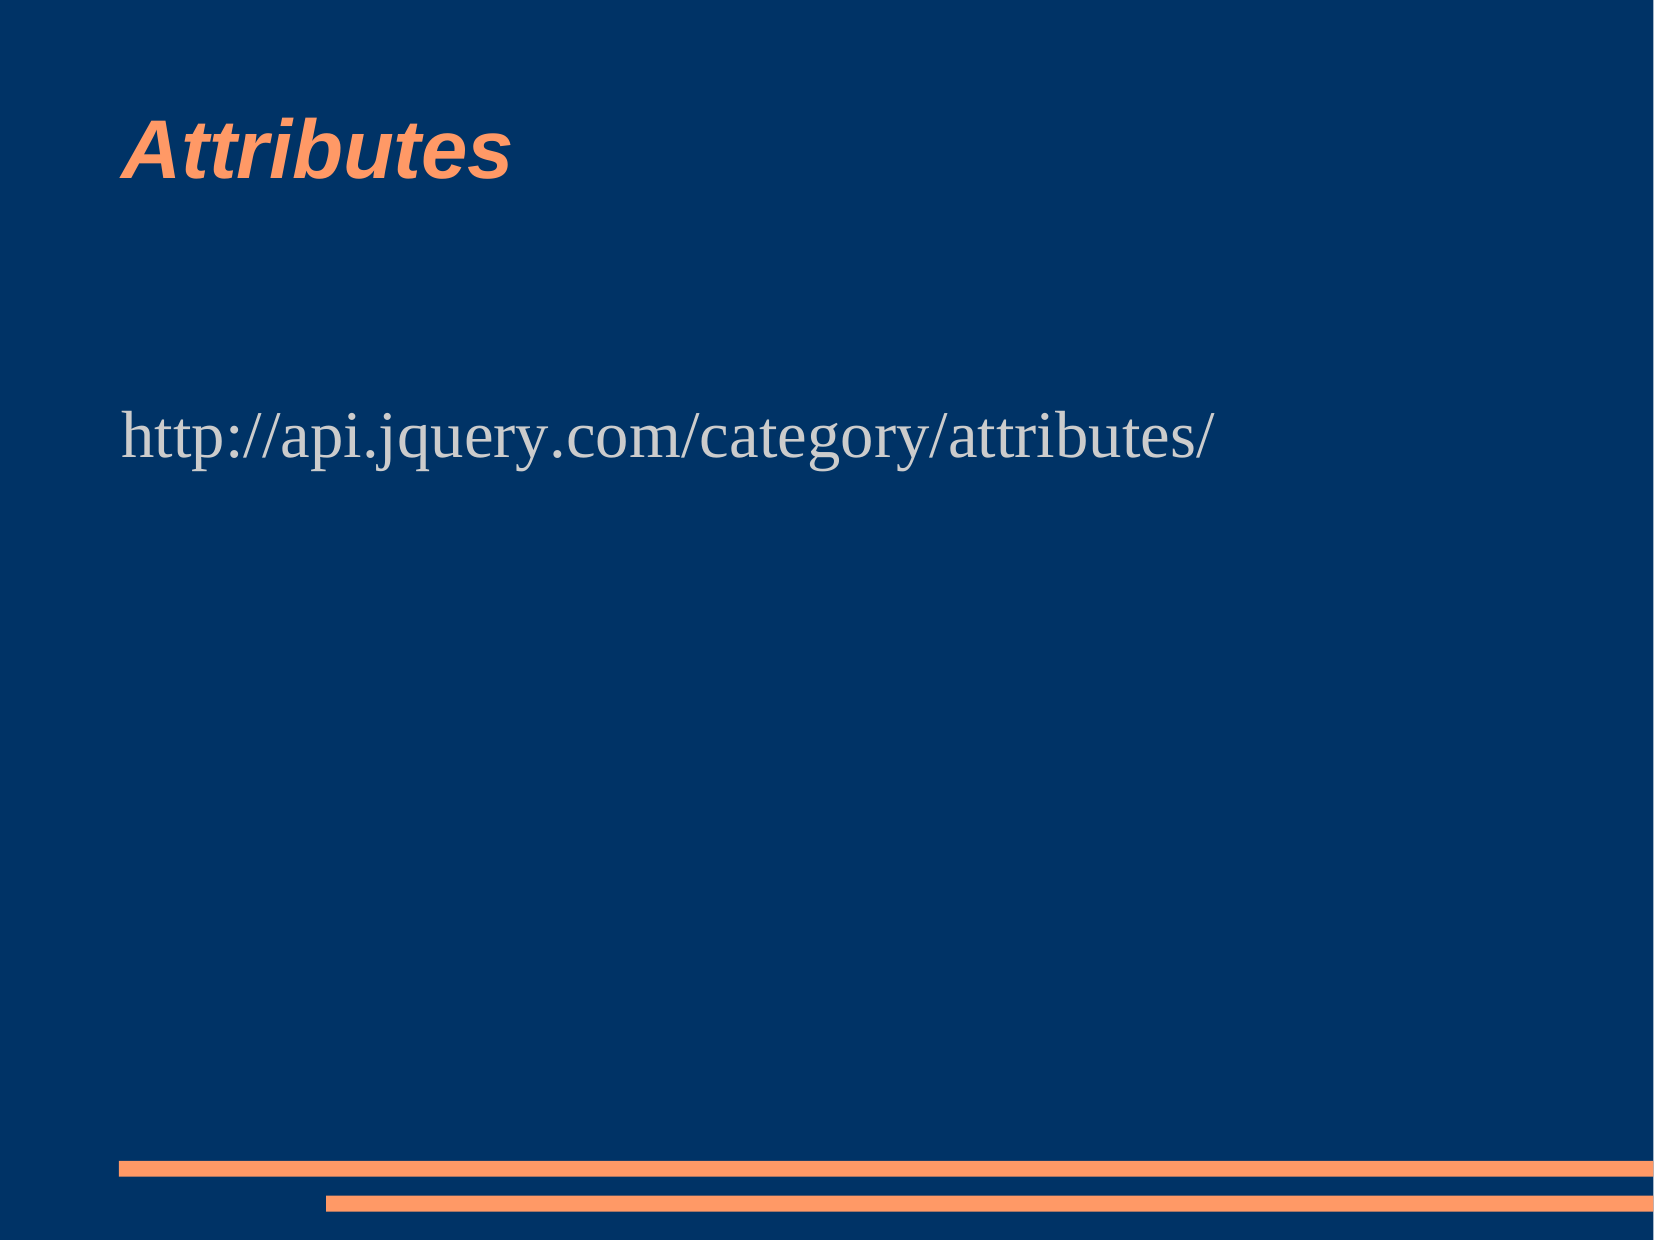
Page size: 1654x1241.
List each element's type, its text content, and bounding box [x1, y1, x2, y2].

title Attributes [121, 53, 1534, 246]
subtitle http://api.jquery.com/category/attributes/ [121, 329, 1561, 1134]
